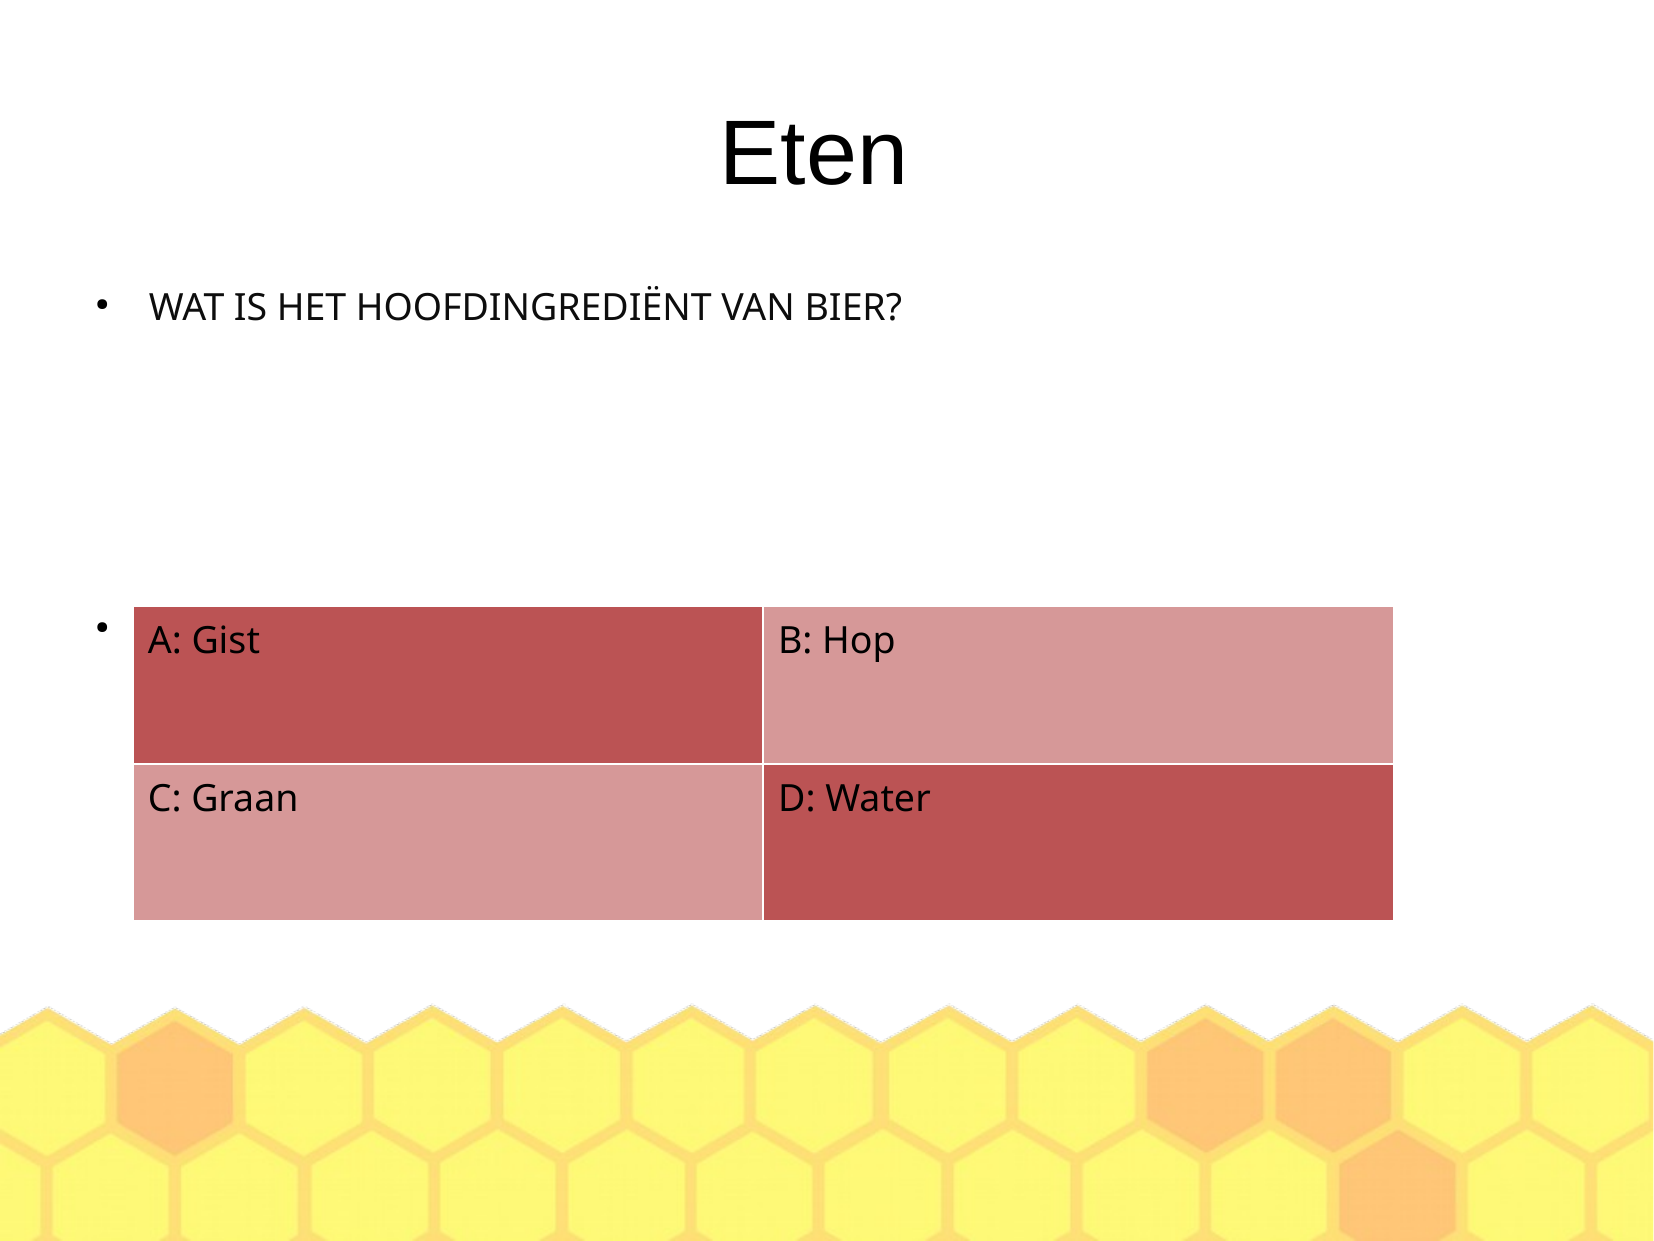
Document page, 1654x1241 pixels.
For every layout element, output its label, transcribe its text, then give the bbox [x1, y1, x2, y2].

table_cell C: Graan [134, 765, 762, 920]
title Eten [82, 49, 1571, 257]
table_header A: Gist [134, 607, 762, 763]
table_header B: Hop [764, 607, 1393, 763]
picture [0, 1001, 1654, 1241]
list Wat is het hoofdingrediënt van bier? [77, 280, 1567, 1000]
table_cell D: Water [764, 765, 1393, 920]
